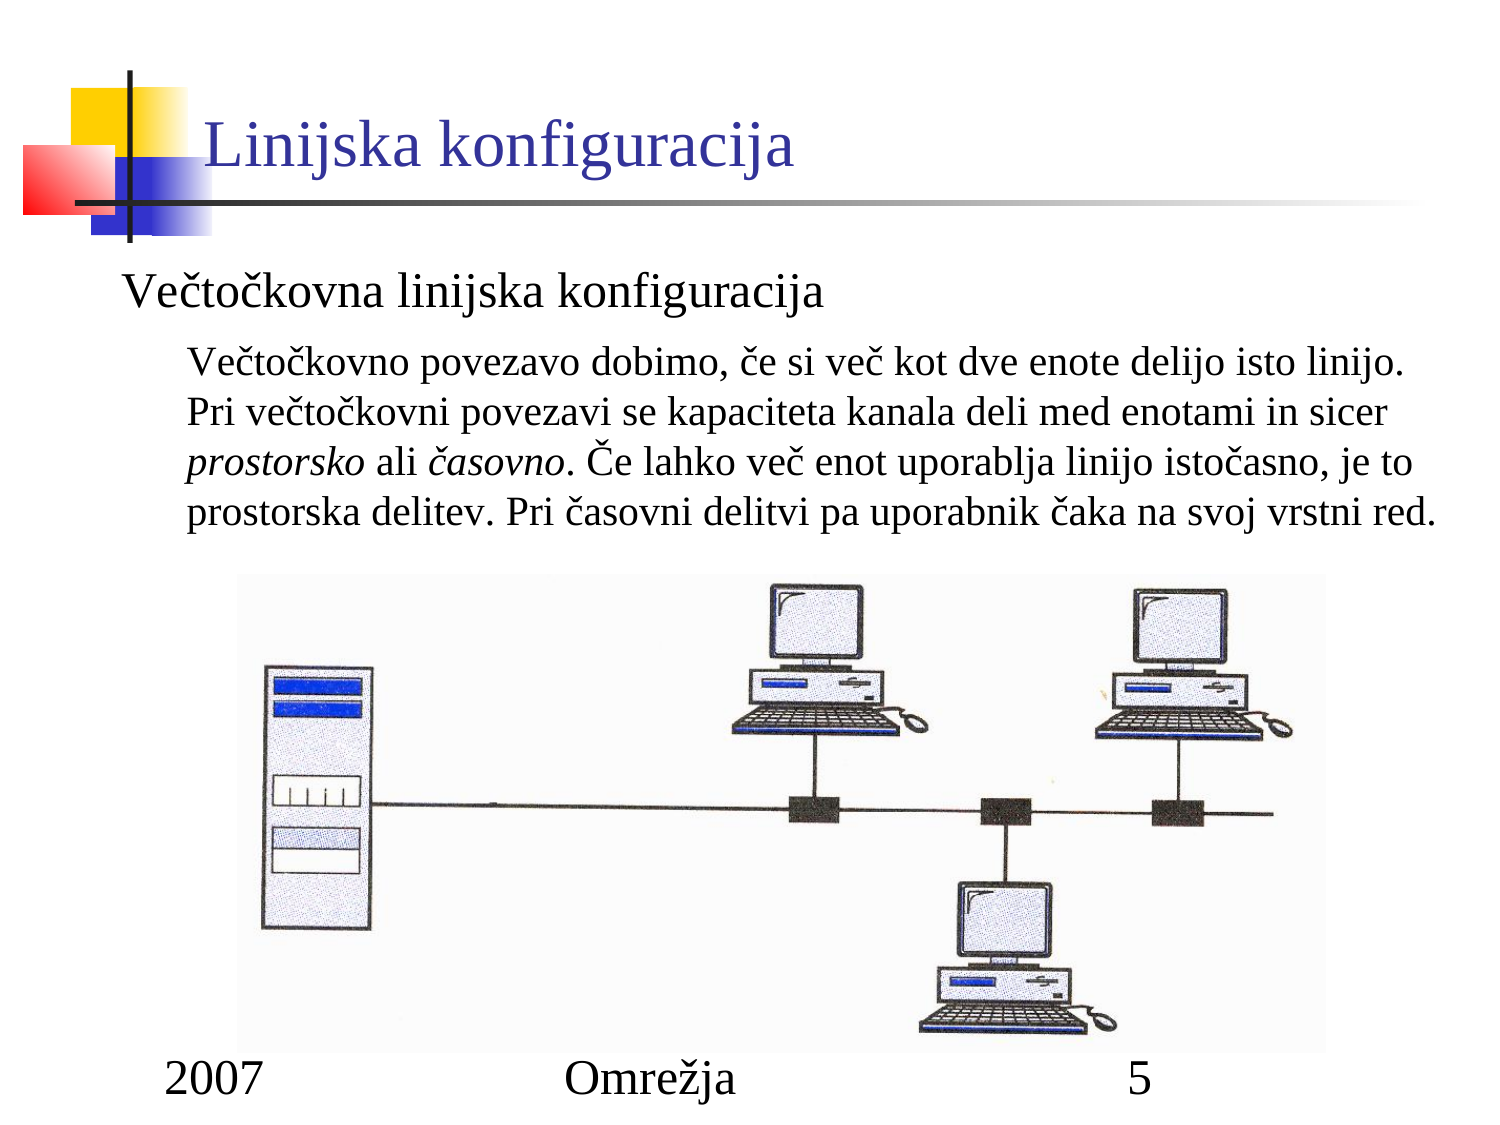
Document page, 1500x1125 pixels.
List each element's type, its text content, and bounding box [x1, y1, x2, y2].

title Linijska konfiguracija [188, 92, 1468, 188]
picture [237, 574, 1326, 1053]
list Večtočkovna linijska konfiguracija Večtočkovno povezavo dobimo, če si več kot dve enote delijo isto linijo. Pri večtočkovni povezavi se kapaciteta kanala deli med enotami in sicer prostorsko ali časovno. Če lahko več enot uporablja linijo istočasno, je to prostorska delitev. Pri časovni delitvi pa uporabnik čaka na svoj vrstni red. [50, 249, 1469, 648]
